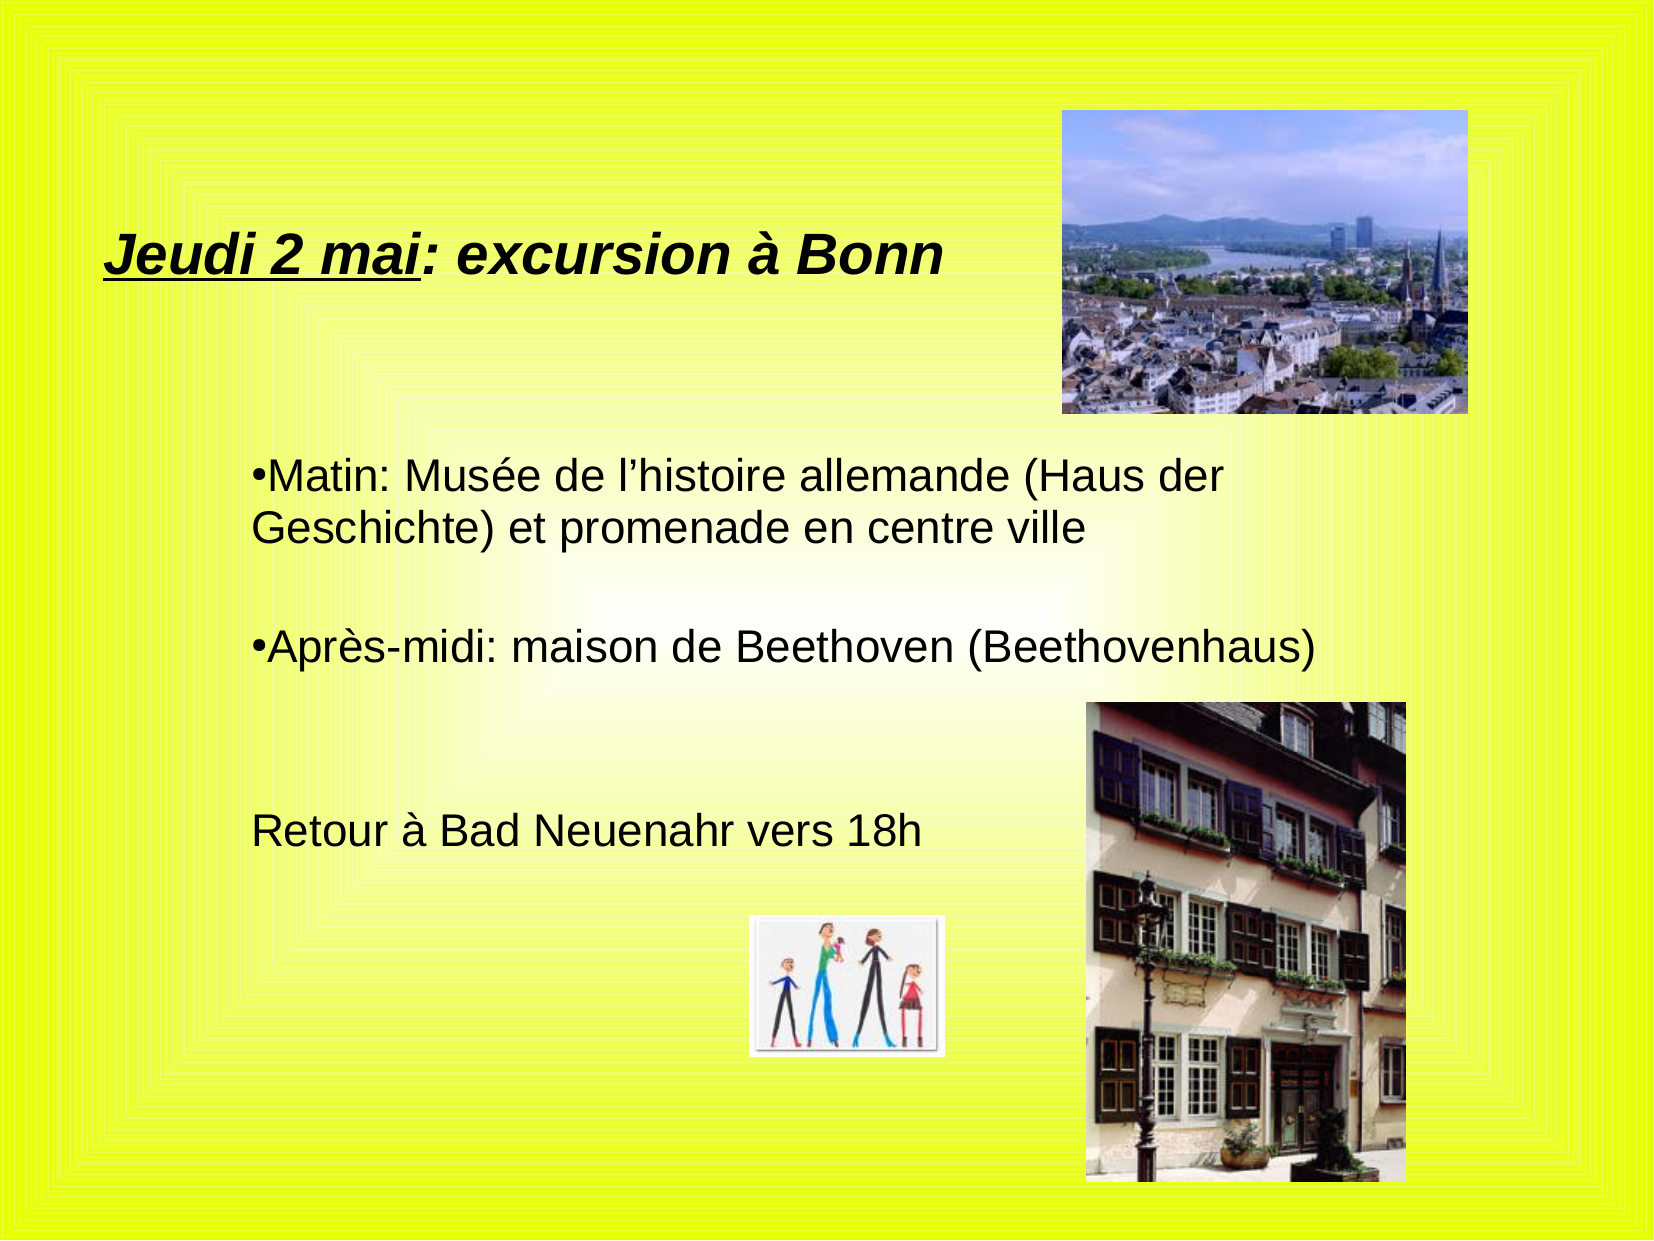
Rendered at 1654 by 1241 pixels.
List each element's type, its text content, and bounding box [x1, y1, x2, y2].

text_box Retour à Bad Neuenahr vers 18h [236, 797, 1086, 864]
picture [1062, 110, 1468, 414]
text_box Matin: Musée de l’histoire allemande (Haus der Geschichte) et promenade en centre ville [236, 442, 1388, 560]
text_box Après-midi: maison de Beethoven (Beethovenhaus) [236, 613, 1418, 680]
text_box Jeudi 2 mai: excursion à Bonn [88, 214, 1004, 296]
picture [749, 915, 945, 1057]
picture [1086, 702, 1406, 1182]
